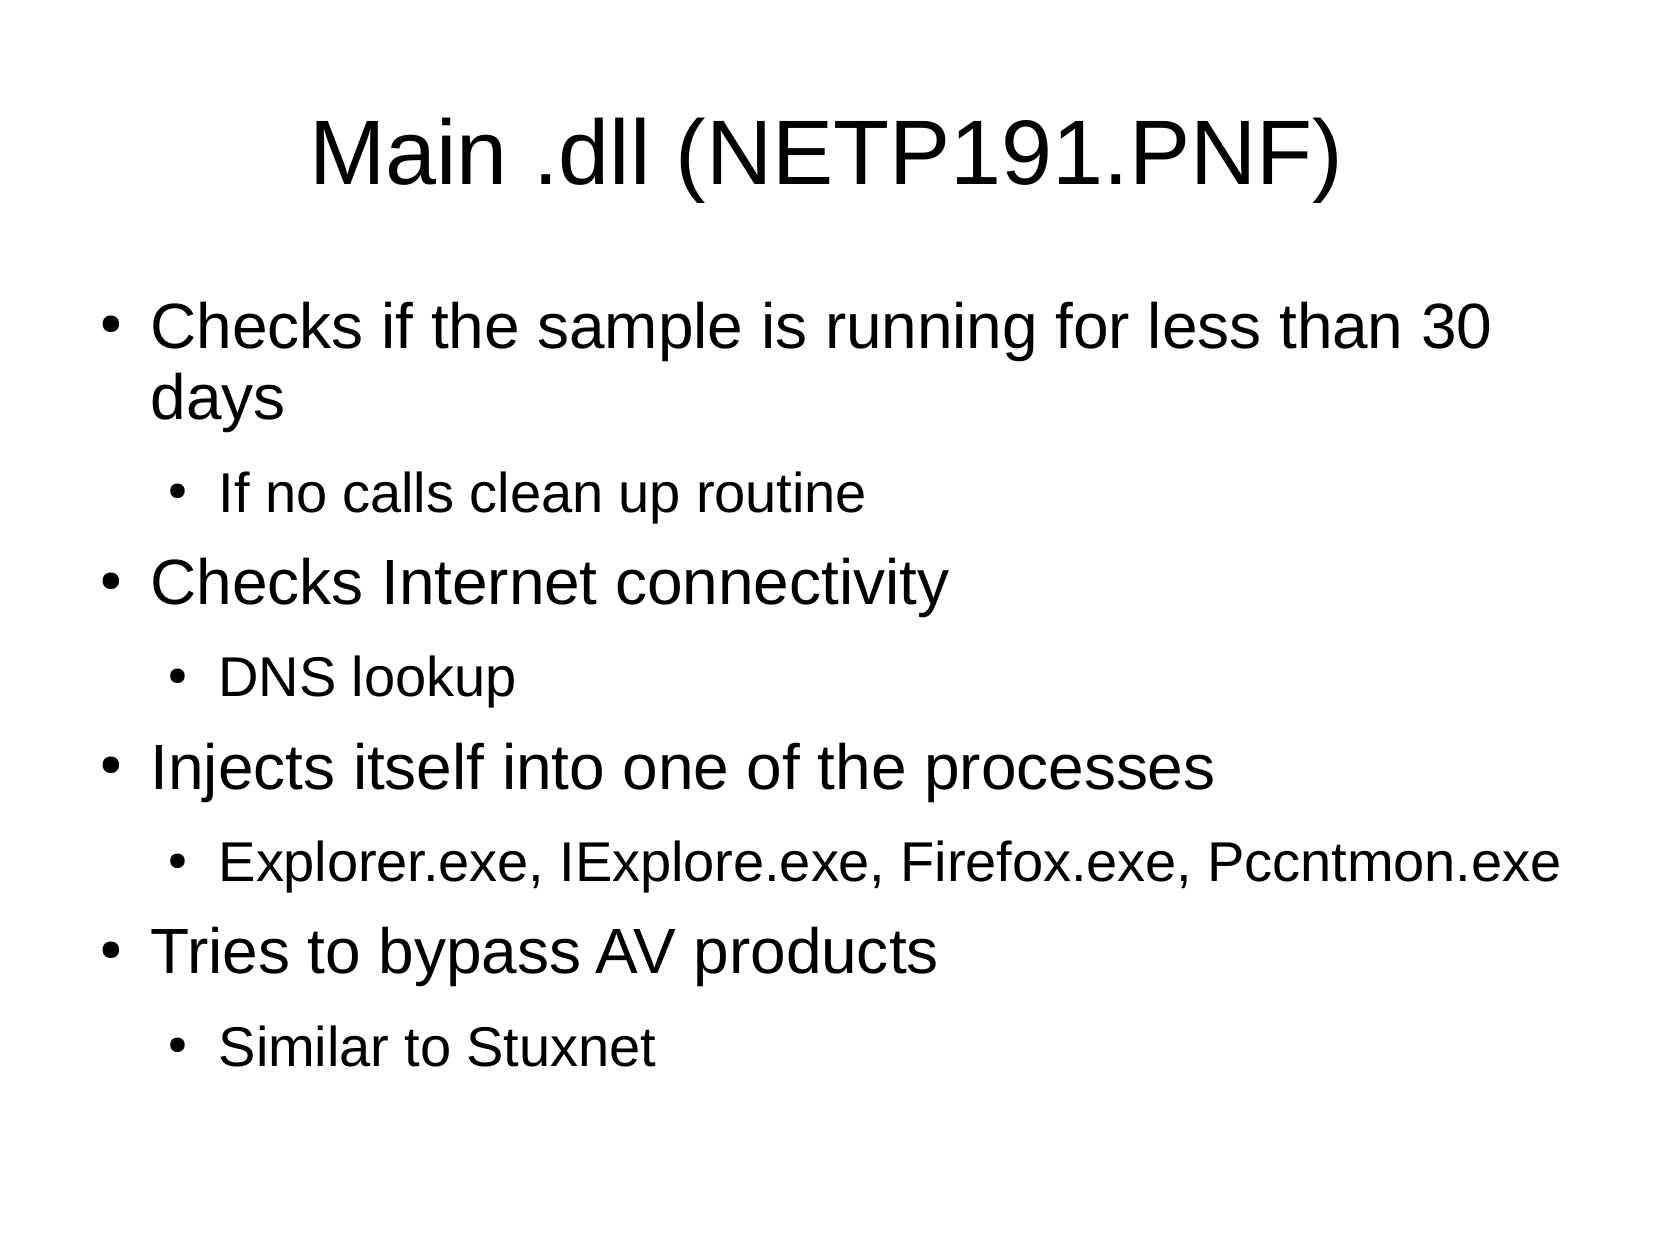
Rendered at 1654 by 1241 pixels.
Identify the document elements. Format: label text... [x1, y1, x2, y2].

list Checks if the sample is running for less than 30 days If no calls clean up routine Checks Internet connectivity DNS lookup Injects itself into one of the processes Explorer.exe, IExplore.exe, Firefox.exe, Pccntmon.exe Tries to bypass AV products Similar to Stuxnet [82, 290, 1571, 1109]
title Main .dll (NETP191.PNF) [82, 49, 1571, 257]
